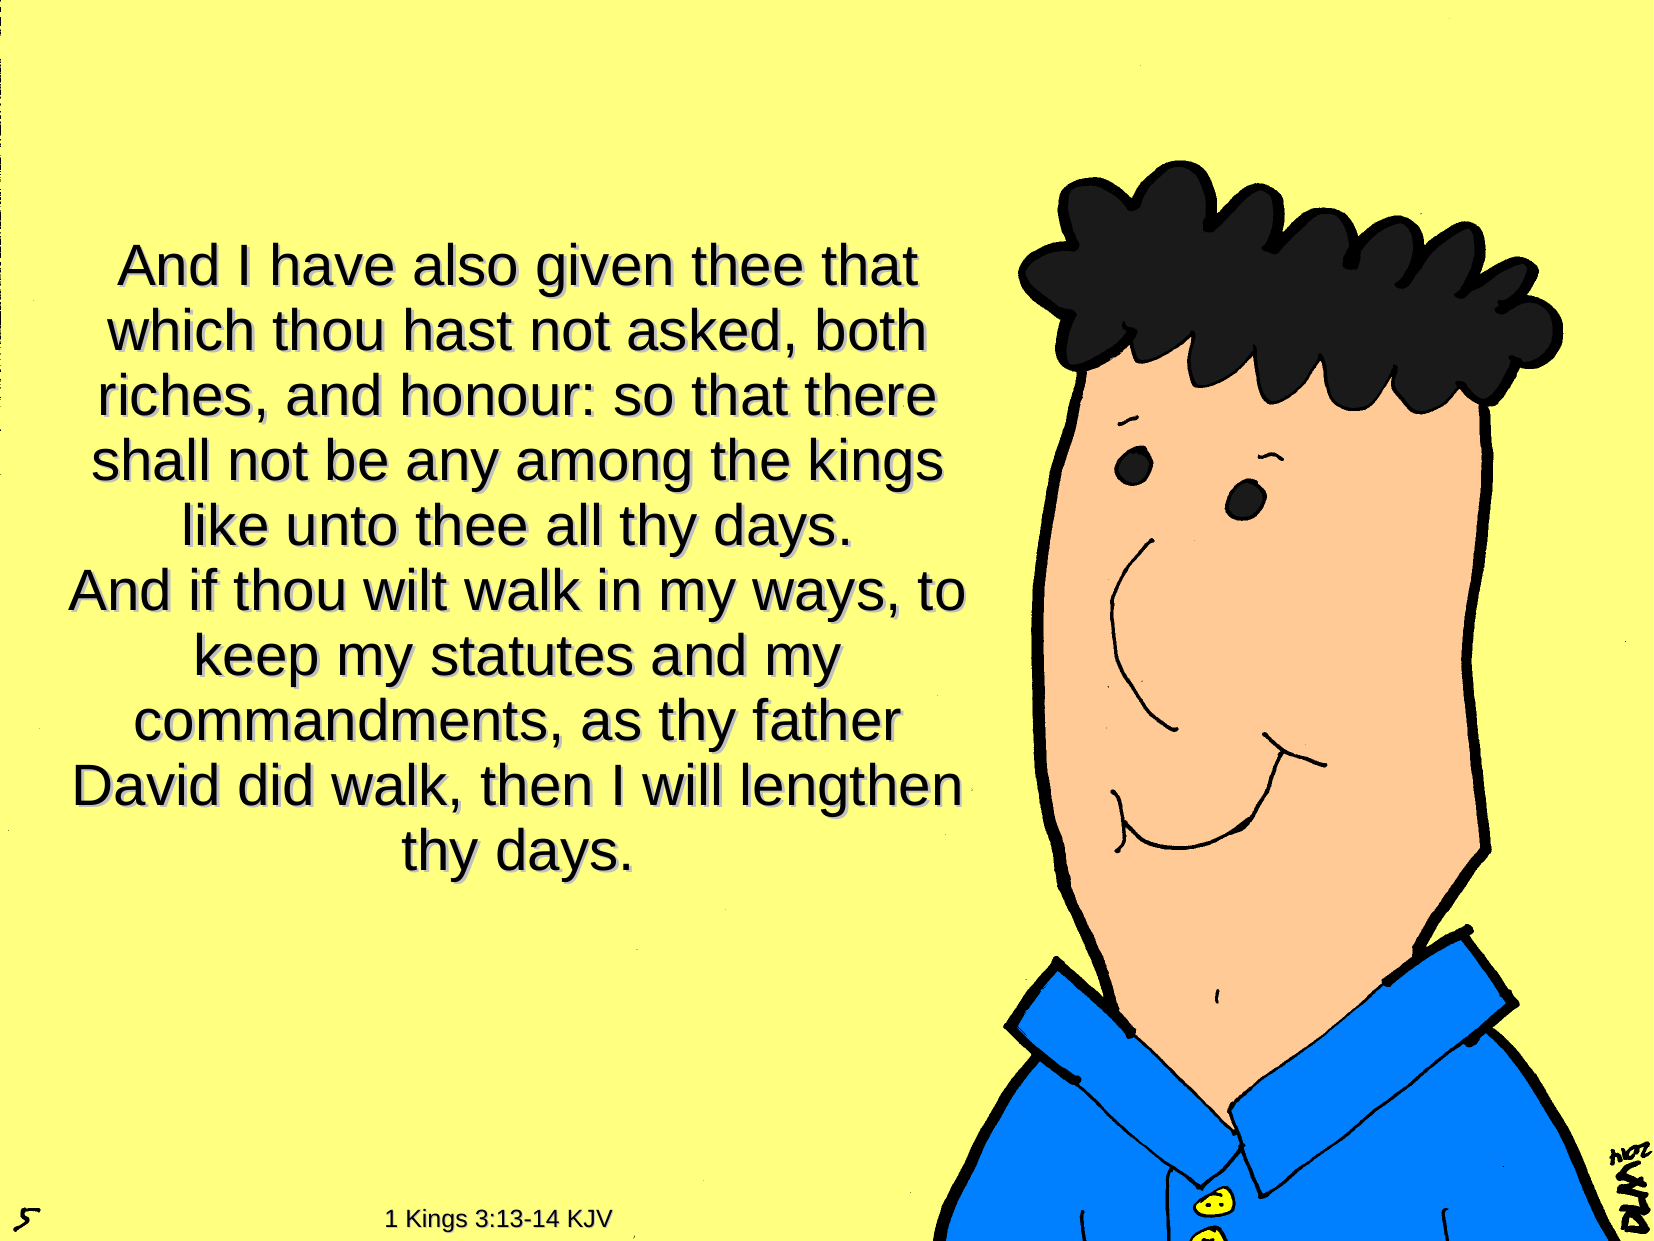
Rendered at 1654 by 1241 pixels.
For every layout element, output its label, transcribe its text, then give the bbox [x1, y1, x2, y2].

picture [0, 0, 1654, 1241]
text_box And I have also given thee that which thou hast not asked, both riches, and honour: so that there shall not be any among the kings like unto thee all thy days. And if thou wilt walk in my ways, to keep my statutes and my commandments, as thy father David did walk, then I will lengthen thy days. [46, 225, 991, 888]
text_box 1 Kings 3:13-14 KJV [369, 1197, 629, 1241]
